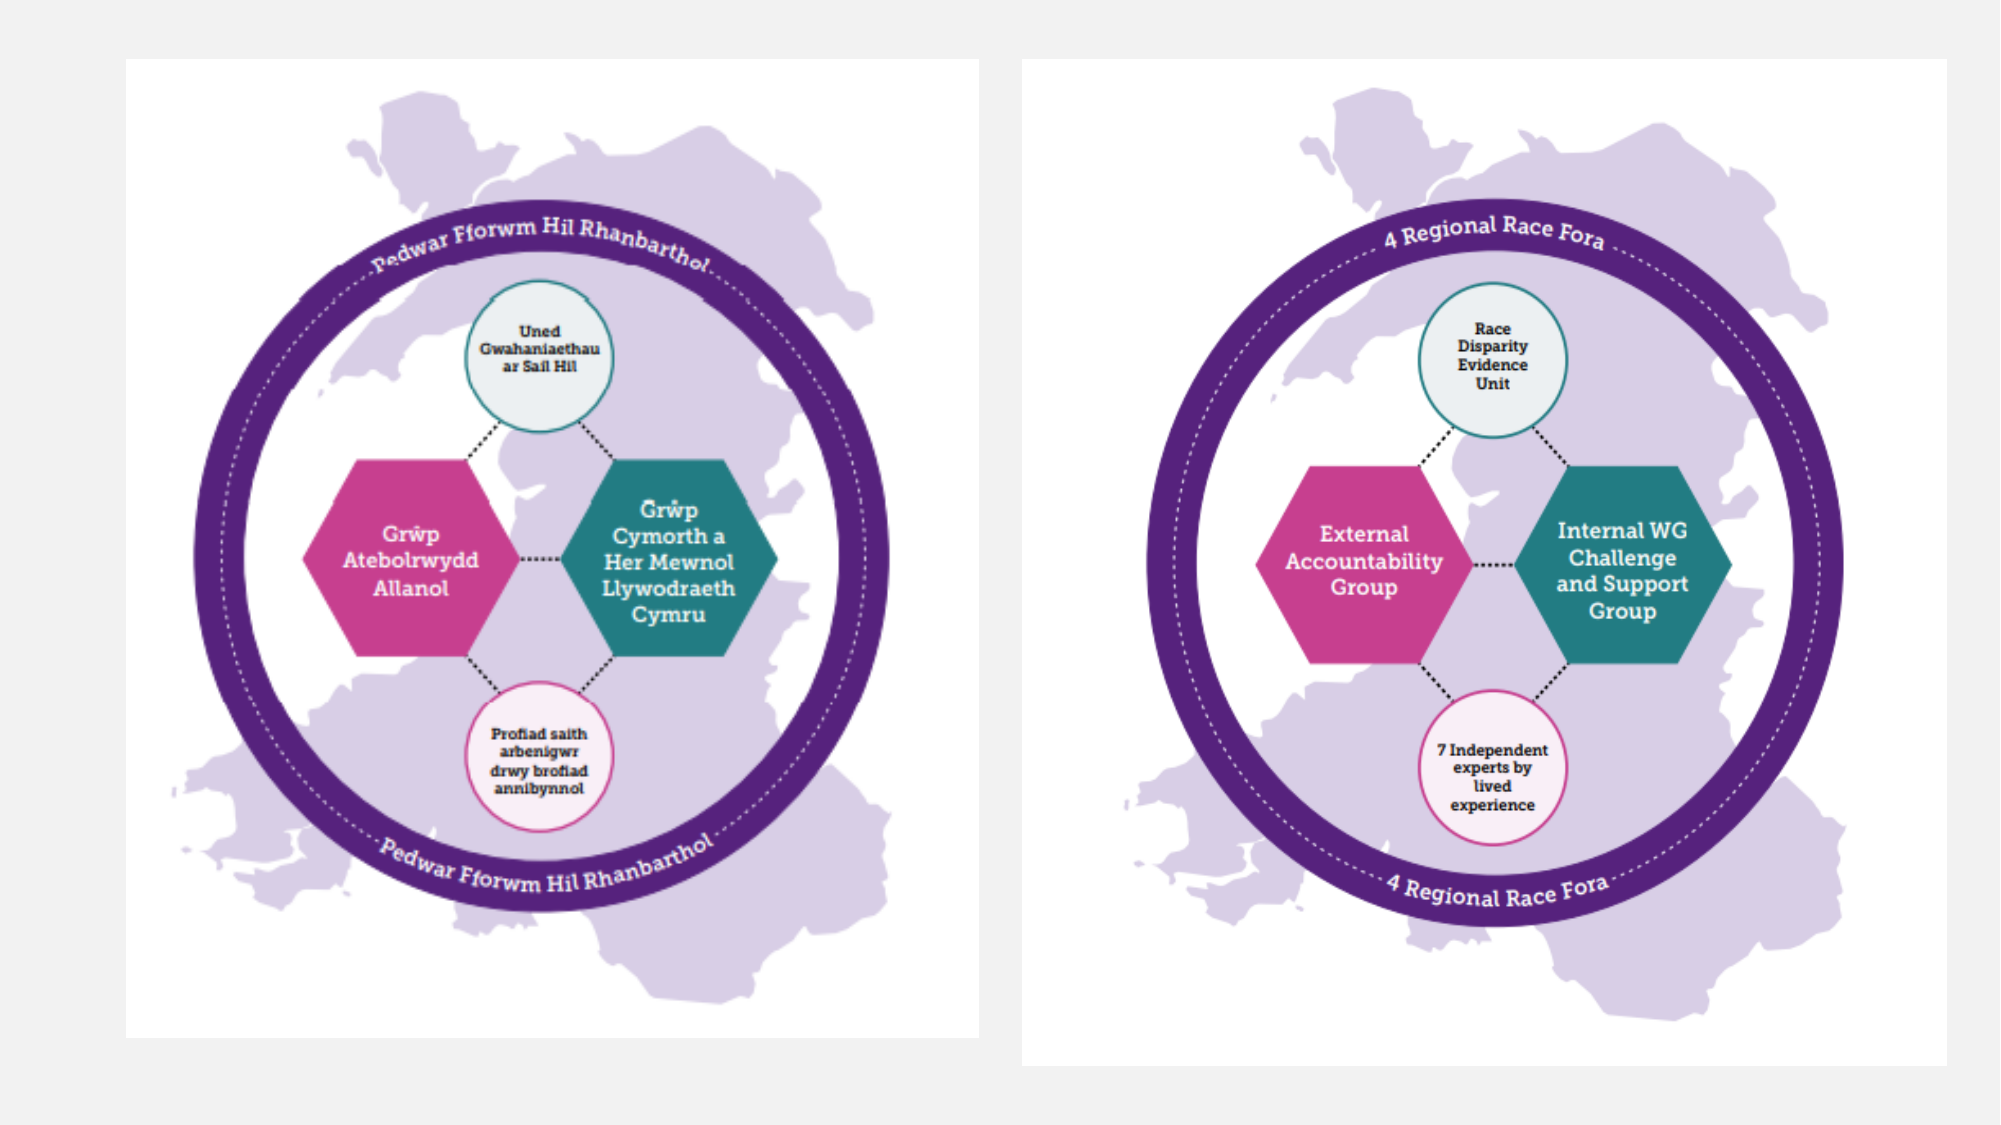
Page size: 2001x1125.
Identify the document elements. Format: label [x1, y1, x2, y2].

picture [1022, 59, 1947, 1066]
picture [126, 59, 979, 1039]
